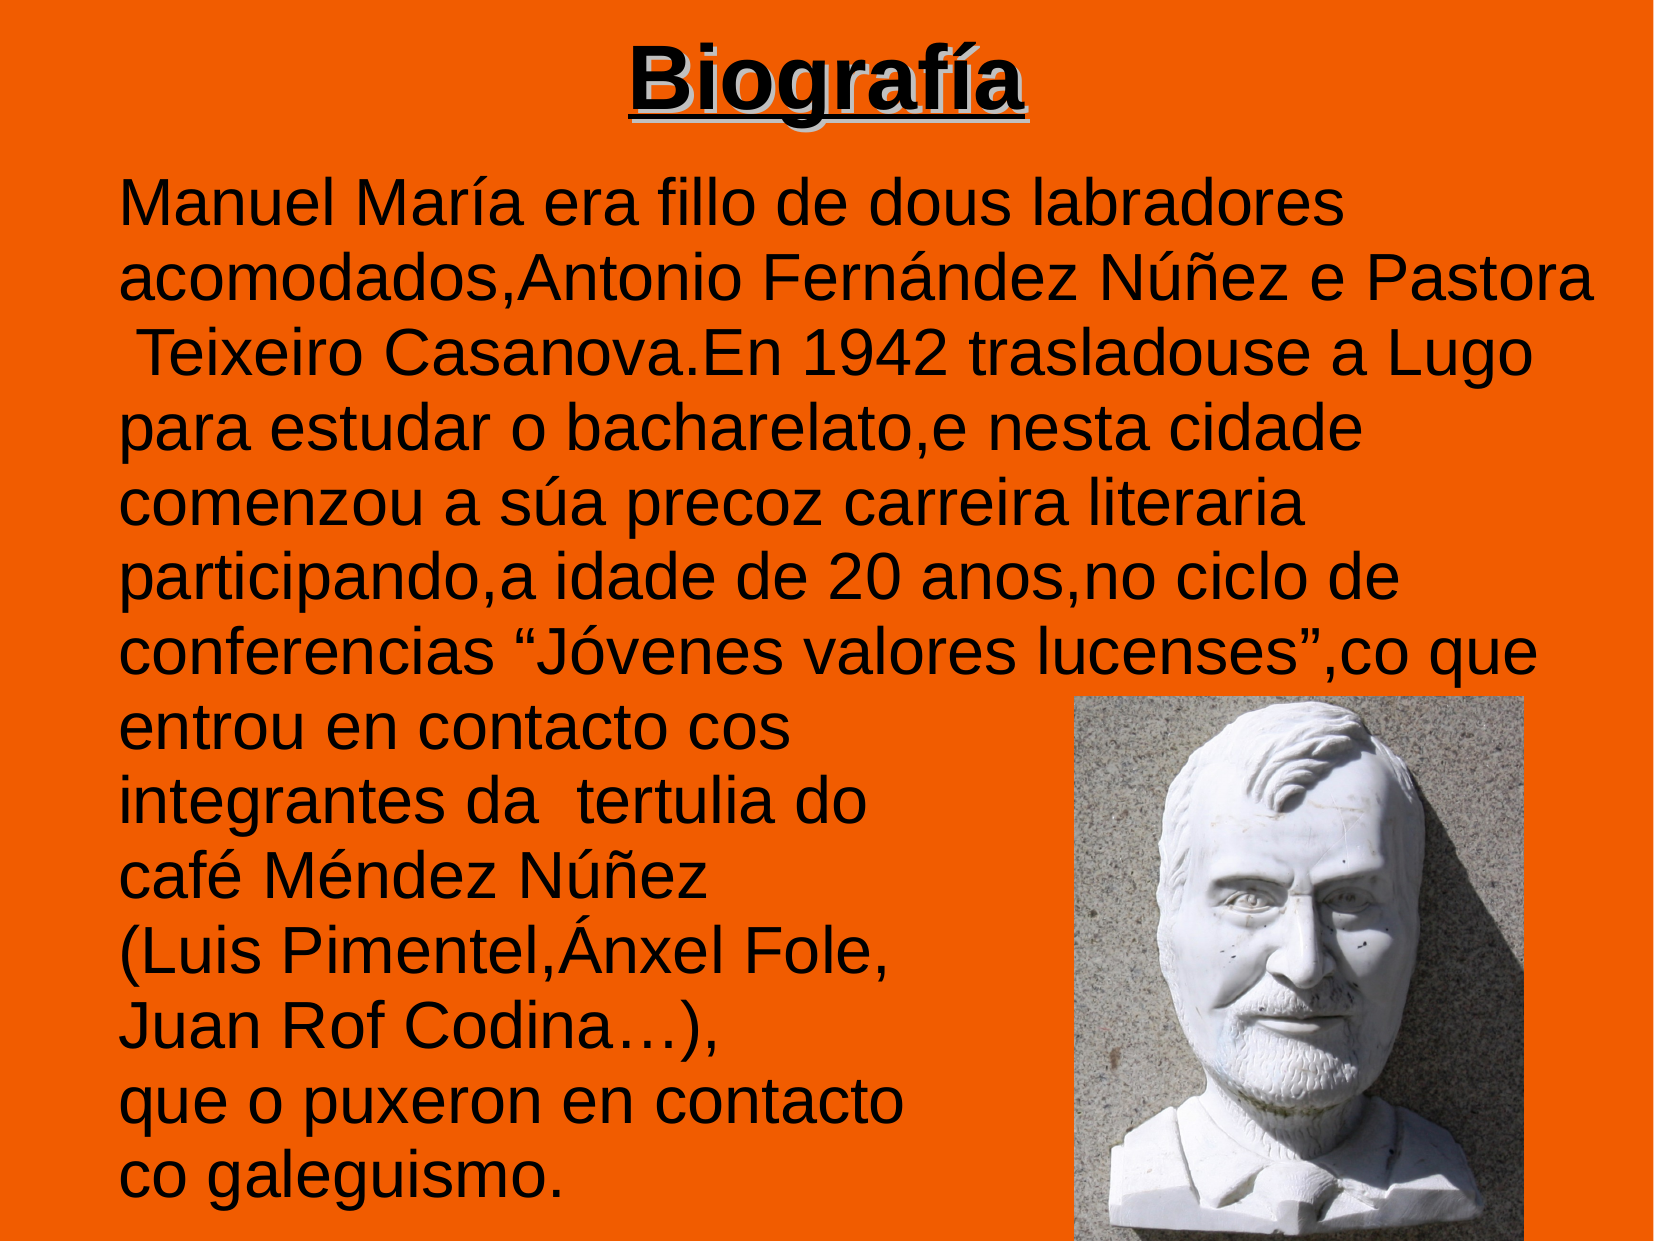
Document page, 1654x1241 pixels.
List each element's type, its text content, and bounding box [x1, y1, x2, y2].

picture [0, 0, 1654, 1241]
title Biografía [82, 0, 1571, 182]
subtitle Manuel María era fillo de dous labradores acomodados,Antonio Fernández Núñez e Pastora Teixeiro Casanova.En 1942 trasladouse a Lugo para estudar o bacharelato,e nesta cidade comenzou a súa precoz carreira literaria participando,a idade de 20 anos,no ciclo de conferencias “Jóvenes valores lucenses”,co que entrou en contacto cos integrantes da tertulia do café Méndez Núñez (Luis Pimentel,Ánxel Fole, Juan Rof Codina…), que o puxeron en contacto co galeguismo. [118, 165, 1607, 1213]
